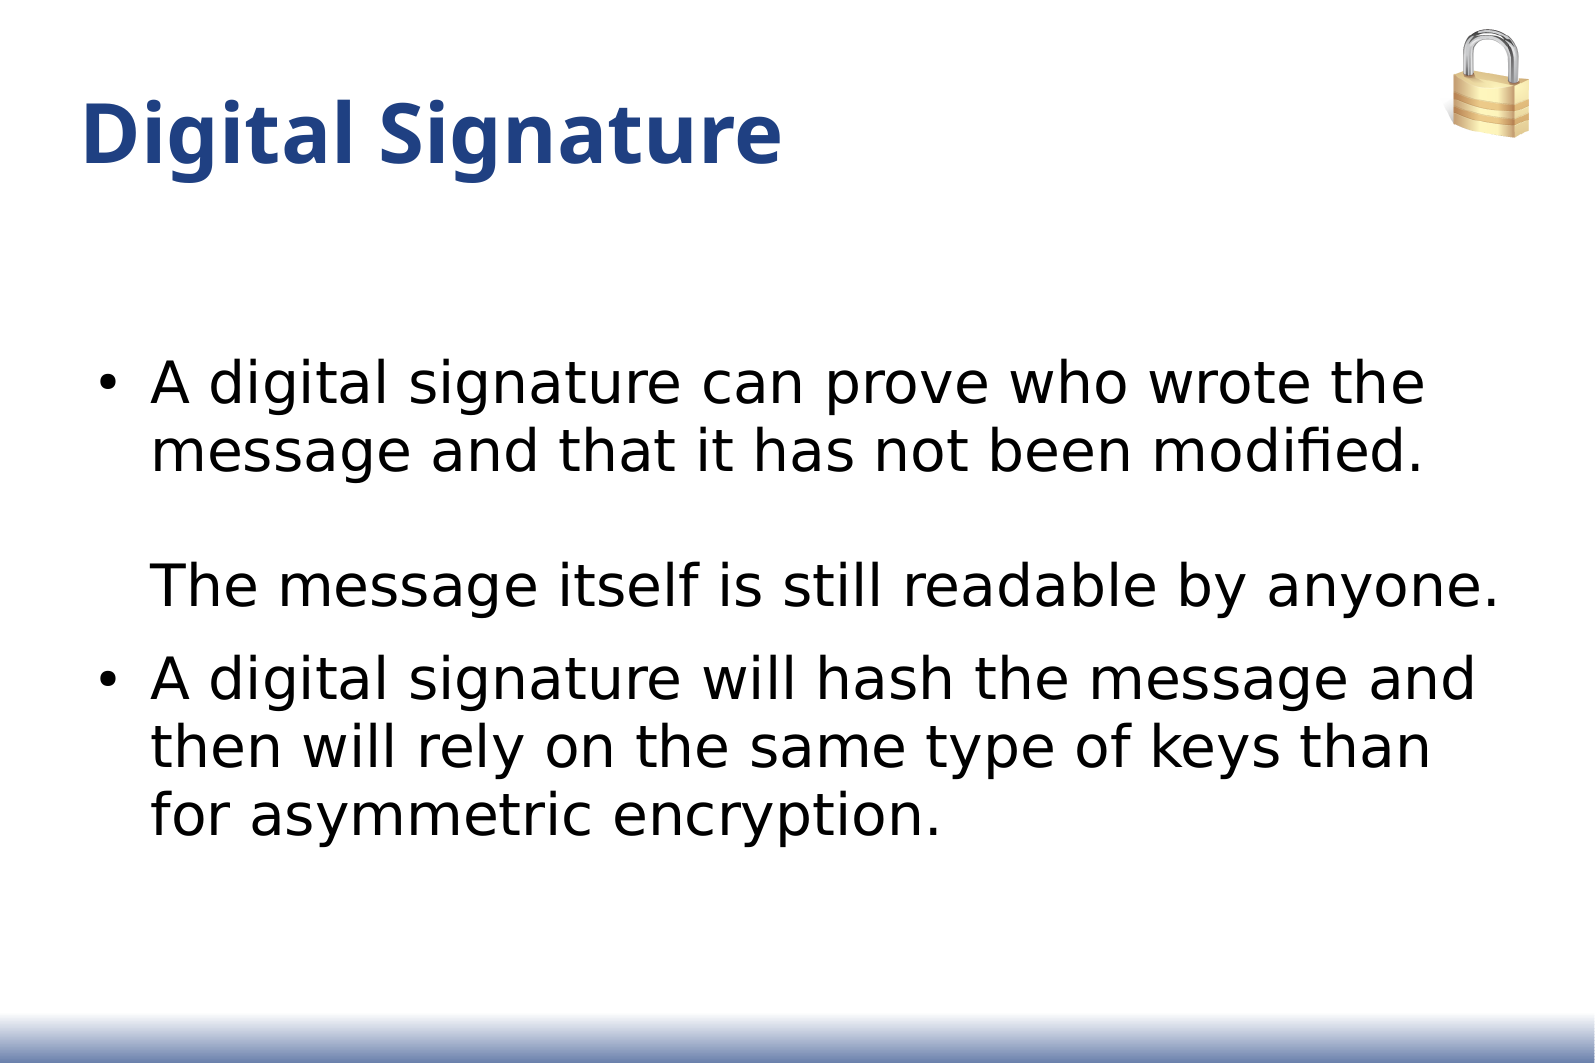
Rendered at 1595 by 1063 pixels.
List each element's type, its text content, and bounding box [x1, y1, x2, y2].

picture [1423, 25, 1555, 142]
title Digital Signature [79, 42, 1515, 220]
list A digital signature can prove who wrote the message and that it has not been modified. The message itself is still readable by anyone. A digital signature will hash the message and then will rely on the same type of keys than for asymmetric encryption. [79, 248, 1515, 951]
